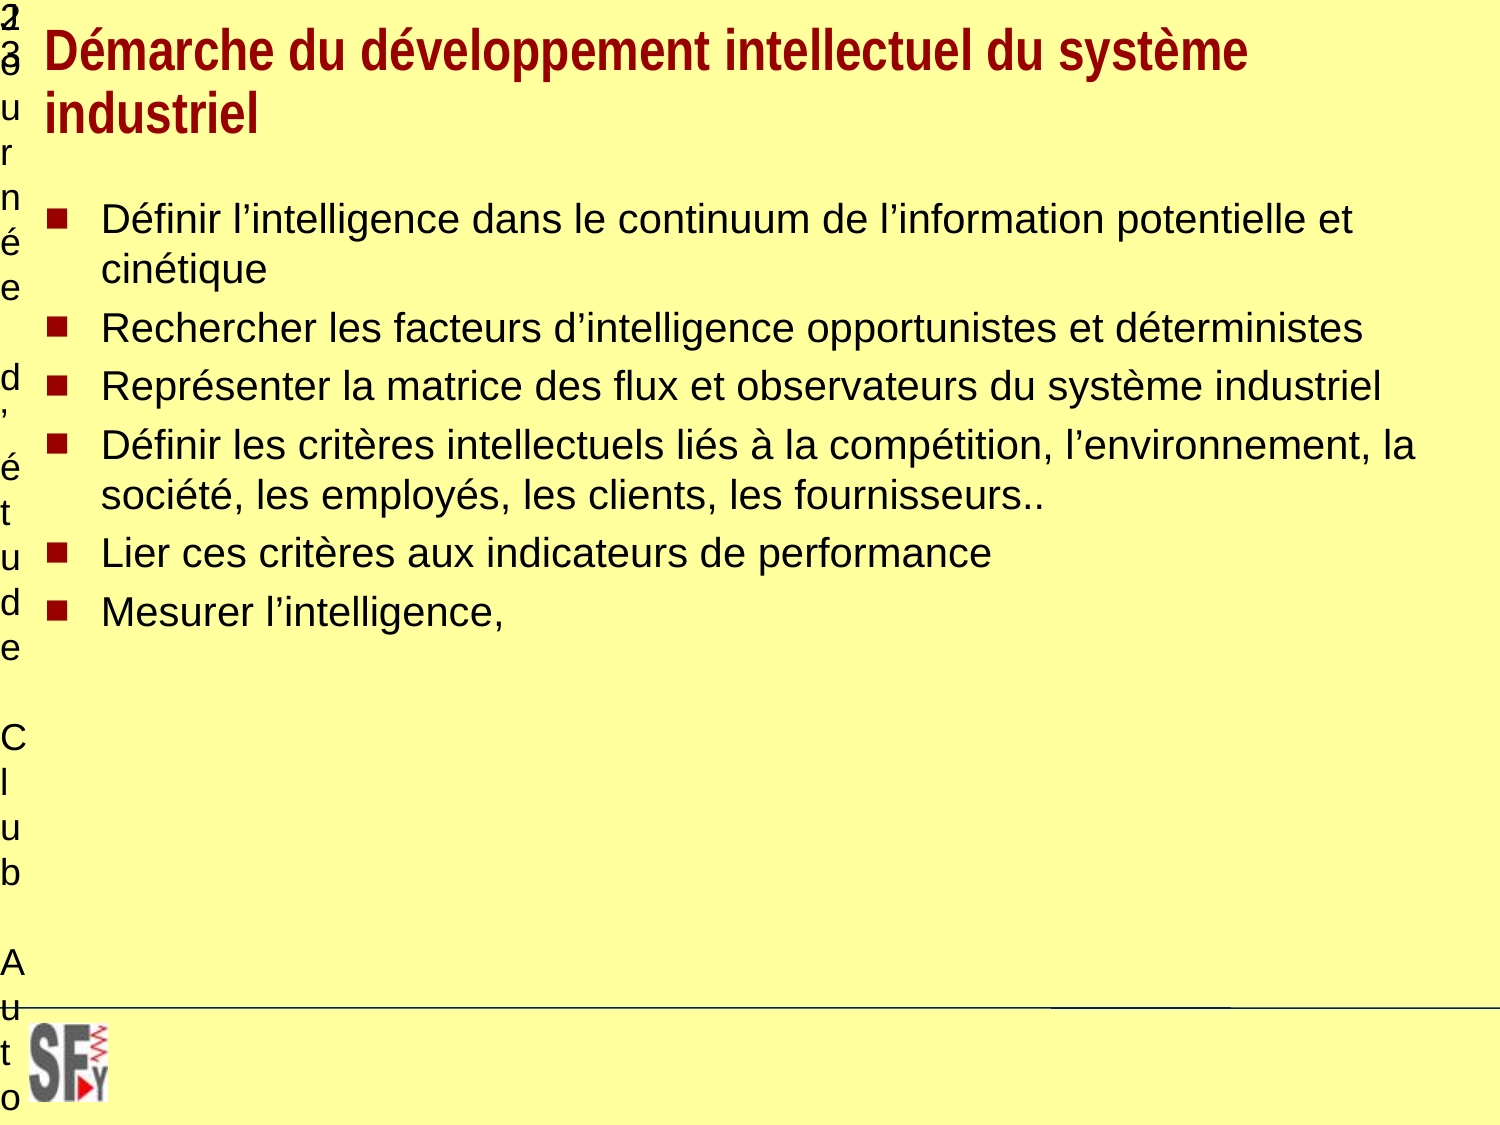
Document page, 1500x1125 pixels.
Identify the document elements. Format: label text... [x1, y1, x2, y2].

list Définir l’intelligence dans le continuum de l’information potentielle et cinétique Rechercher les facteurs d’intelligence opportunistes et déterministes Représenter la matrice des flux et observateurs du système industriel Définir les critères intellectuels liés à la compétition, l’environnement, la société, les employés, les clients, les fournisseurs.. Lier ces critères aux indicateurs de performance Mesurer l’intelligence, [29, 184, 1471, 988]
picture [29, 1023, 108, 1102]
title Démarche du développement intellectuel du système industriel [29, 12, 1471, 138]
